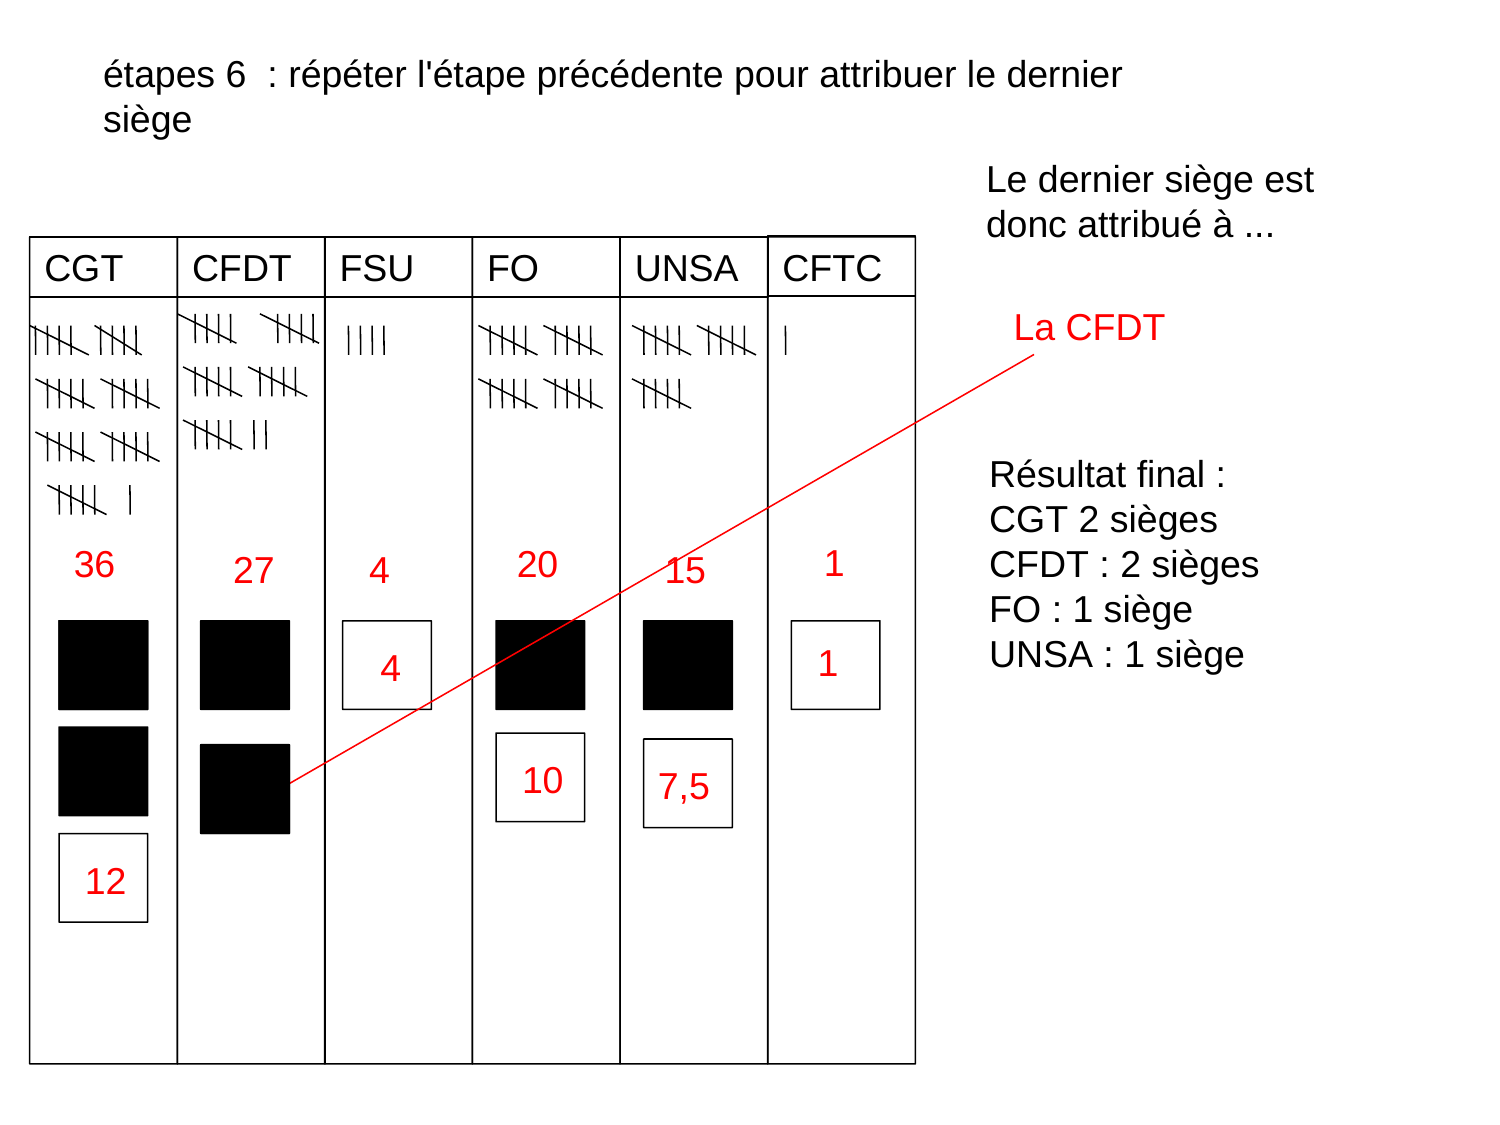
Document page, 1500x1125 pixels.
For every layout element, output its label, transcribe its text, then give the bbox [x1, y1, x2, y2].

text_box [643, 620, 733, 710]
text_box [59, 620, 148, 710]
text_box UNSA [620, 236, 767, 297]
text_box 36 [59, 532, 148, 620]
text_box 4 [354, 622, 414, 628]
text_box [200, 620, 290, 710]
text_box 1 [802, 631, 875, 692]
text_box 4 [354, 538, 414, 620]
text_box 15 [649, 538, 712, 574]
text_box FSU [324, 236, 472, 297]
text_box 12 [70, 849, 142, 910]
text_box FO [472, 236, 620, 297]
text_box [496, 620, 585, 710]
text_box 1 [809, 531, 869, 620]
text_box 13,5 [290, 754, 297, 781]
text_box 7,5 [643, 754, 726, 815]
text_box CFDT [177, 236, 324, 297]
text_box Le dernier siège est donc attribué à ... [971, 147, 1418, 296]
text_box 10 [507, 748, 579, 809]
text_box [59, 727, 148, 816]
text_box étapes 6 : répéter l'étape précédente pour attribuer le dernier siège [88, 42, 1181, 148]
text_box CGT [31, 238, 176, 297]
text_box [200, 744, 290, 834]
text_box La CFDT [998, 295, 1270, 356]
text_box 13,5 [194, 754, 200, 815]
text_box 20 [577, 612, 591, 622]
text_box [496, 620, 569, 663]
text_box Résultat final : CGT 2 sièges CFDT : 2 sièges FO : 1 siège UNSA : 1 siège [974, 442, 1329, 683]
text_box CFTC [767, 236, 916, 297]
text_box 15 [649, 538, 739, 628]
text_box 20 [502, 532, 591, 620]
text_box 13,5 [290, 781, 297, 815]
text_box 4 [365, 636, 416, 697]
text_box 27 [218, 538, 308, 628]
